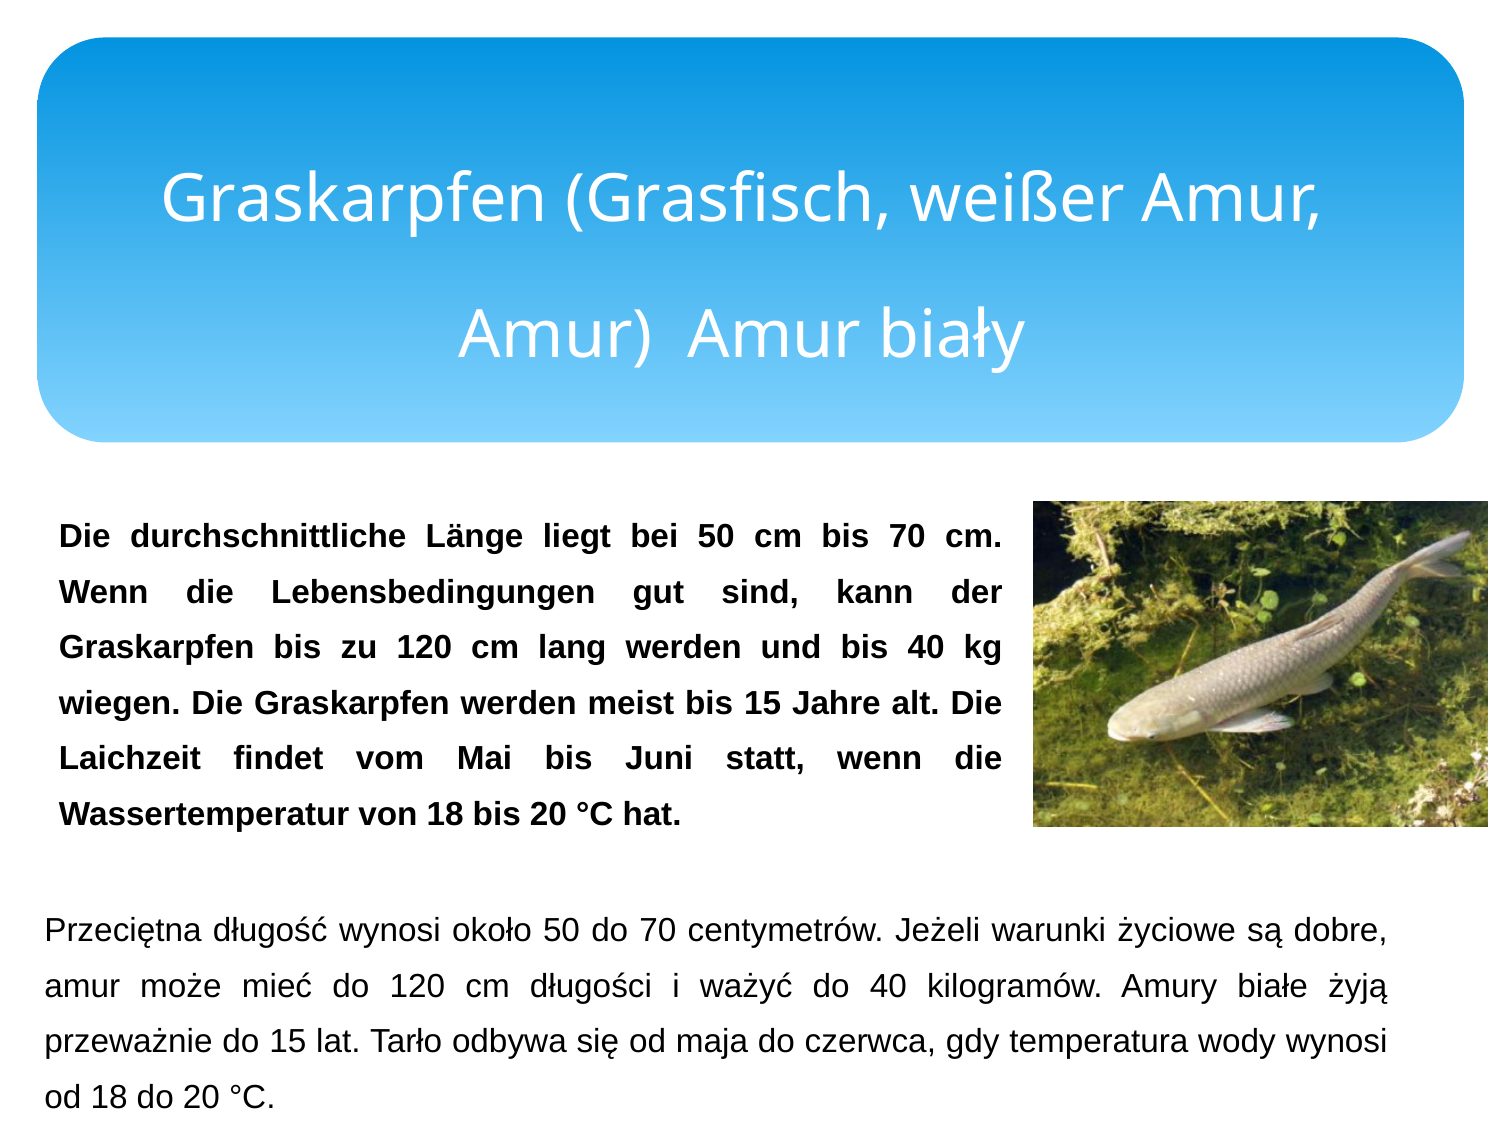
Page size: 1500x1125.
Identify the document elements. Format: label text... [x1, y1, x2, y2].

picture [1033, 501, 1488, 827]
text_box Przeciętna długość wynosi około 50 do 70 centymetrów. Jeżeli warunki życiowe są dobre, amur może mieć do 120 cm długości i ważyć do 40 kilogramów. Amury białe żyją przeważnie do 15 lat. Tarło odbywa się od maja do czerwca, gdy temperatura wody wynosi od 18 do 20 °C. [29, 885, 1418, 1106]
title Graskarpfen (Grasfisch, weißer Amur, Amur) Amur biały [67, 106, 1418, 376]
subtitle Die durchschnittliche Länge liegt bei 50 cm bis 70 cm. Wenn die Lebensbedingungen gut sind, kann der Graskarpfen bis zu 120 cm lang werden und bis 40 kg wiegen. Die Graskarpfen werden meist bis 15 Jahre alt. Die Laichzeit findet vom Mai bis Juni statt, wenn die Wassertemperatur von 18 bis 20 °C hat. [59, 473, 1004, 858]
